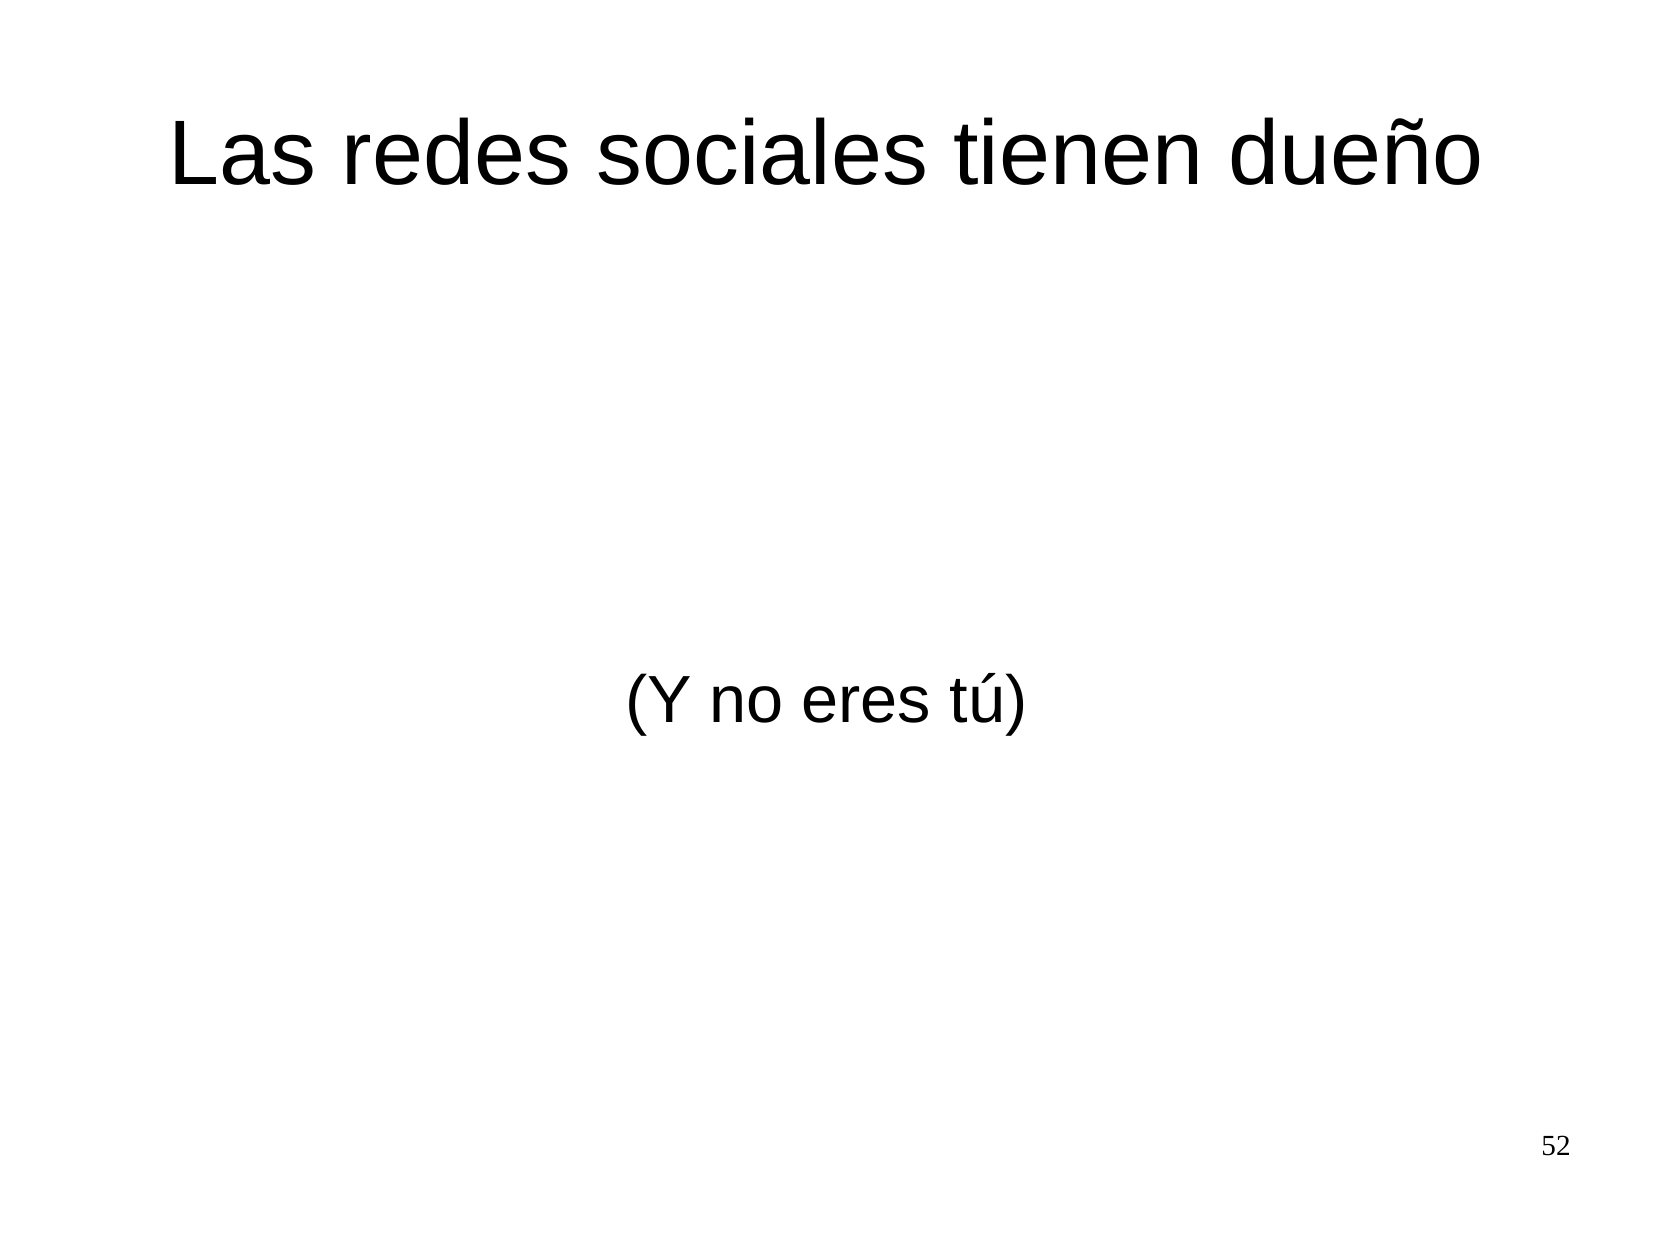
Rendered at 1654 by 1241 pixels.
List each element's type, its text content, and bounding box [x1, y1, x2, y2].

subtitle (Y no eres tú) [82, 297, 1571, 1102]
title Las redes sociales tienen dueño [82, 56, 1571, 250]
